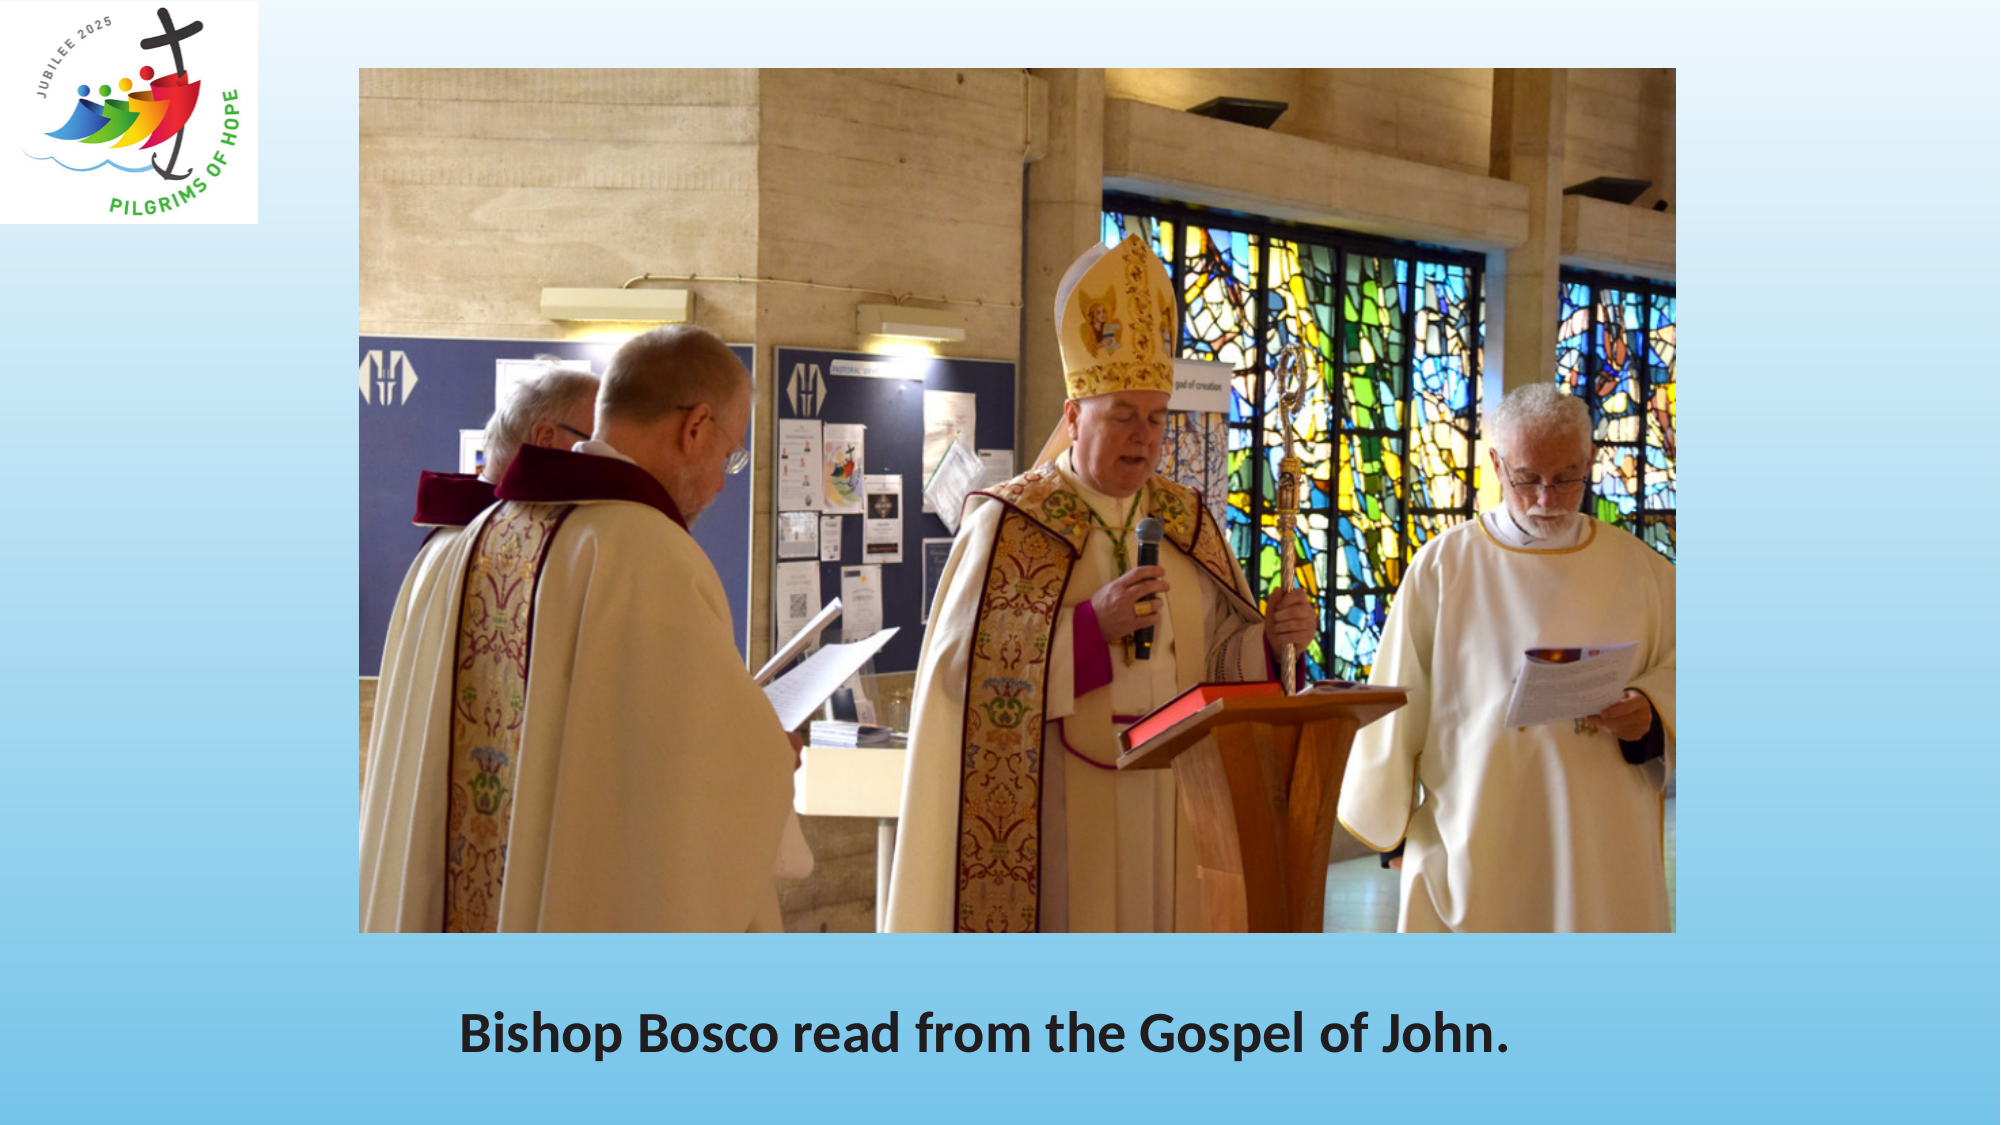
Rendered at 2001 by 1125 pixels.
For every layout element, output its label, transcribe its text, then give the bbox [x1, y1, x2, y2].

text_box Bishop Bosco read from the Gospel of John. [444, 946, 1649, 1073]
picture [359, 68, 1676, 933]
picture [0, 1, 258, 224]
